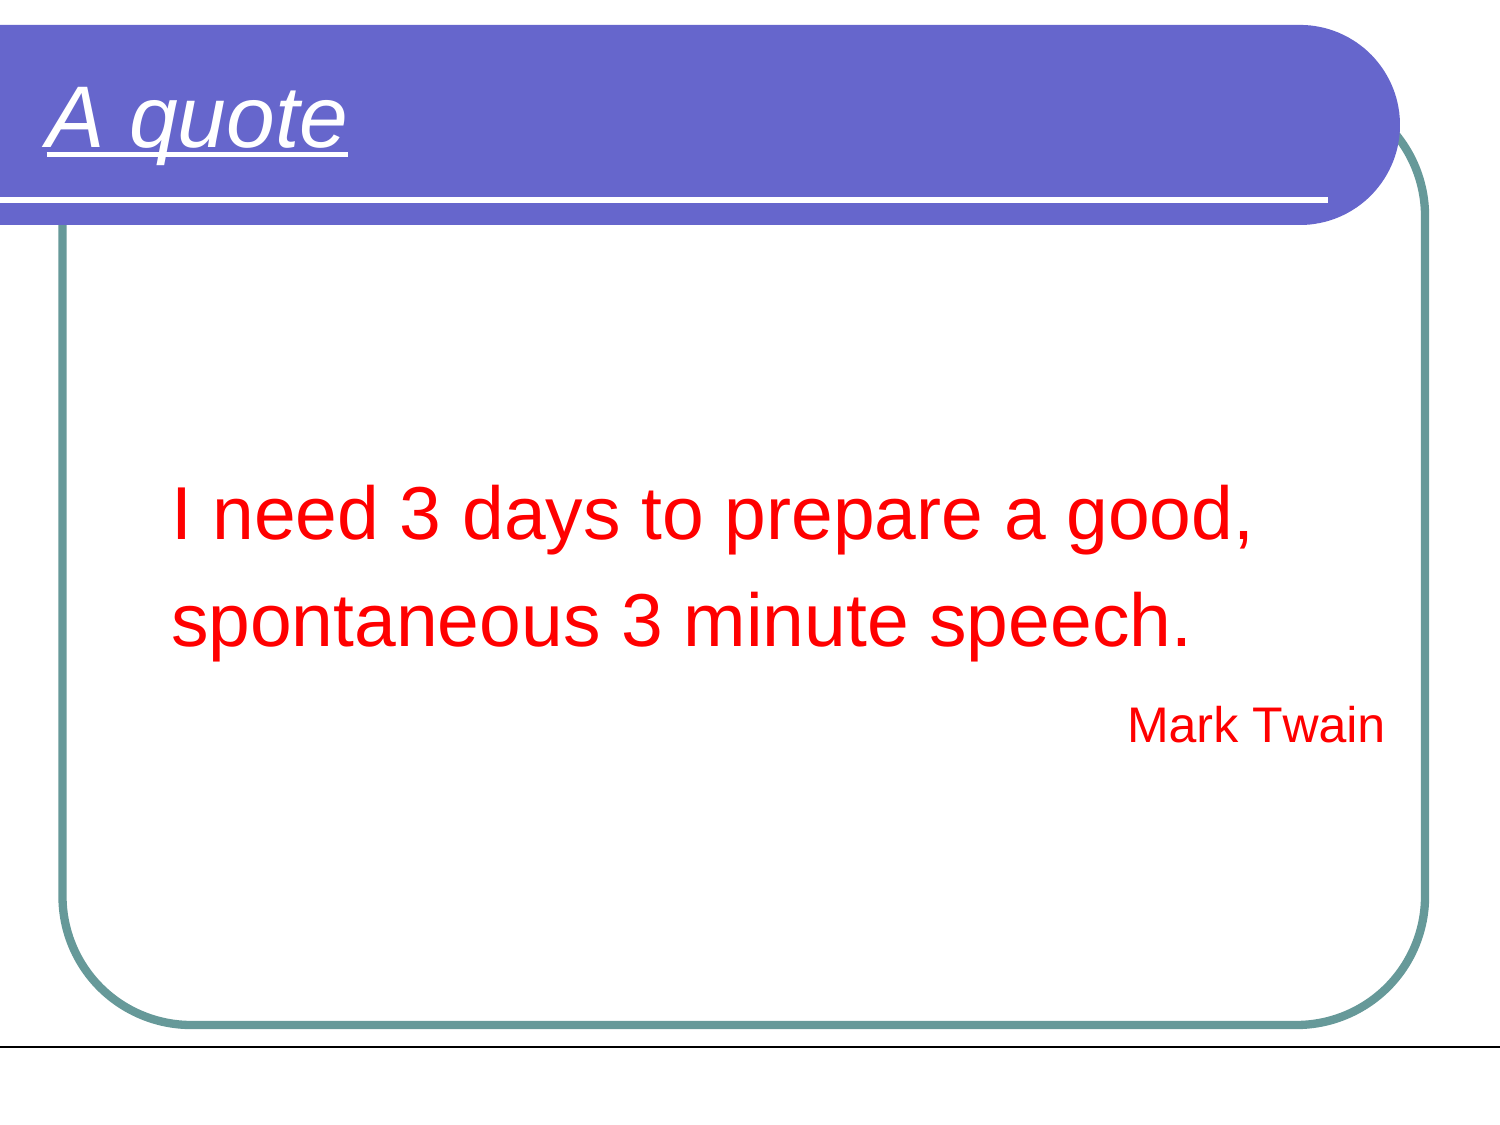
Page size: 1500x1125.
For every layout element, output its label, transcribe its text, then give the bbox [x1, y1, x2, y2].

title A quote [31, 37, 1347, 188]
list I need 3 days to prepare a good, spontaneous 3 minute speech. Mark Twain [99, 410, 1401, 793]
